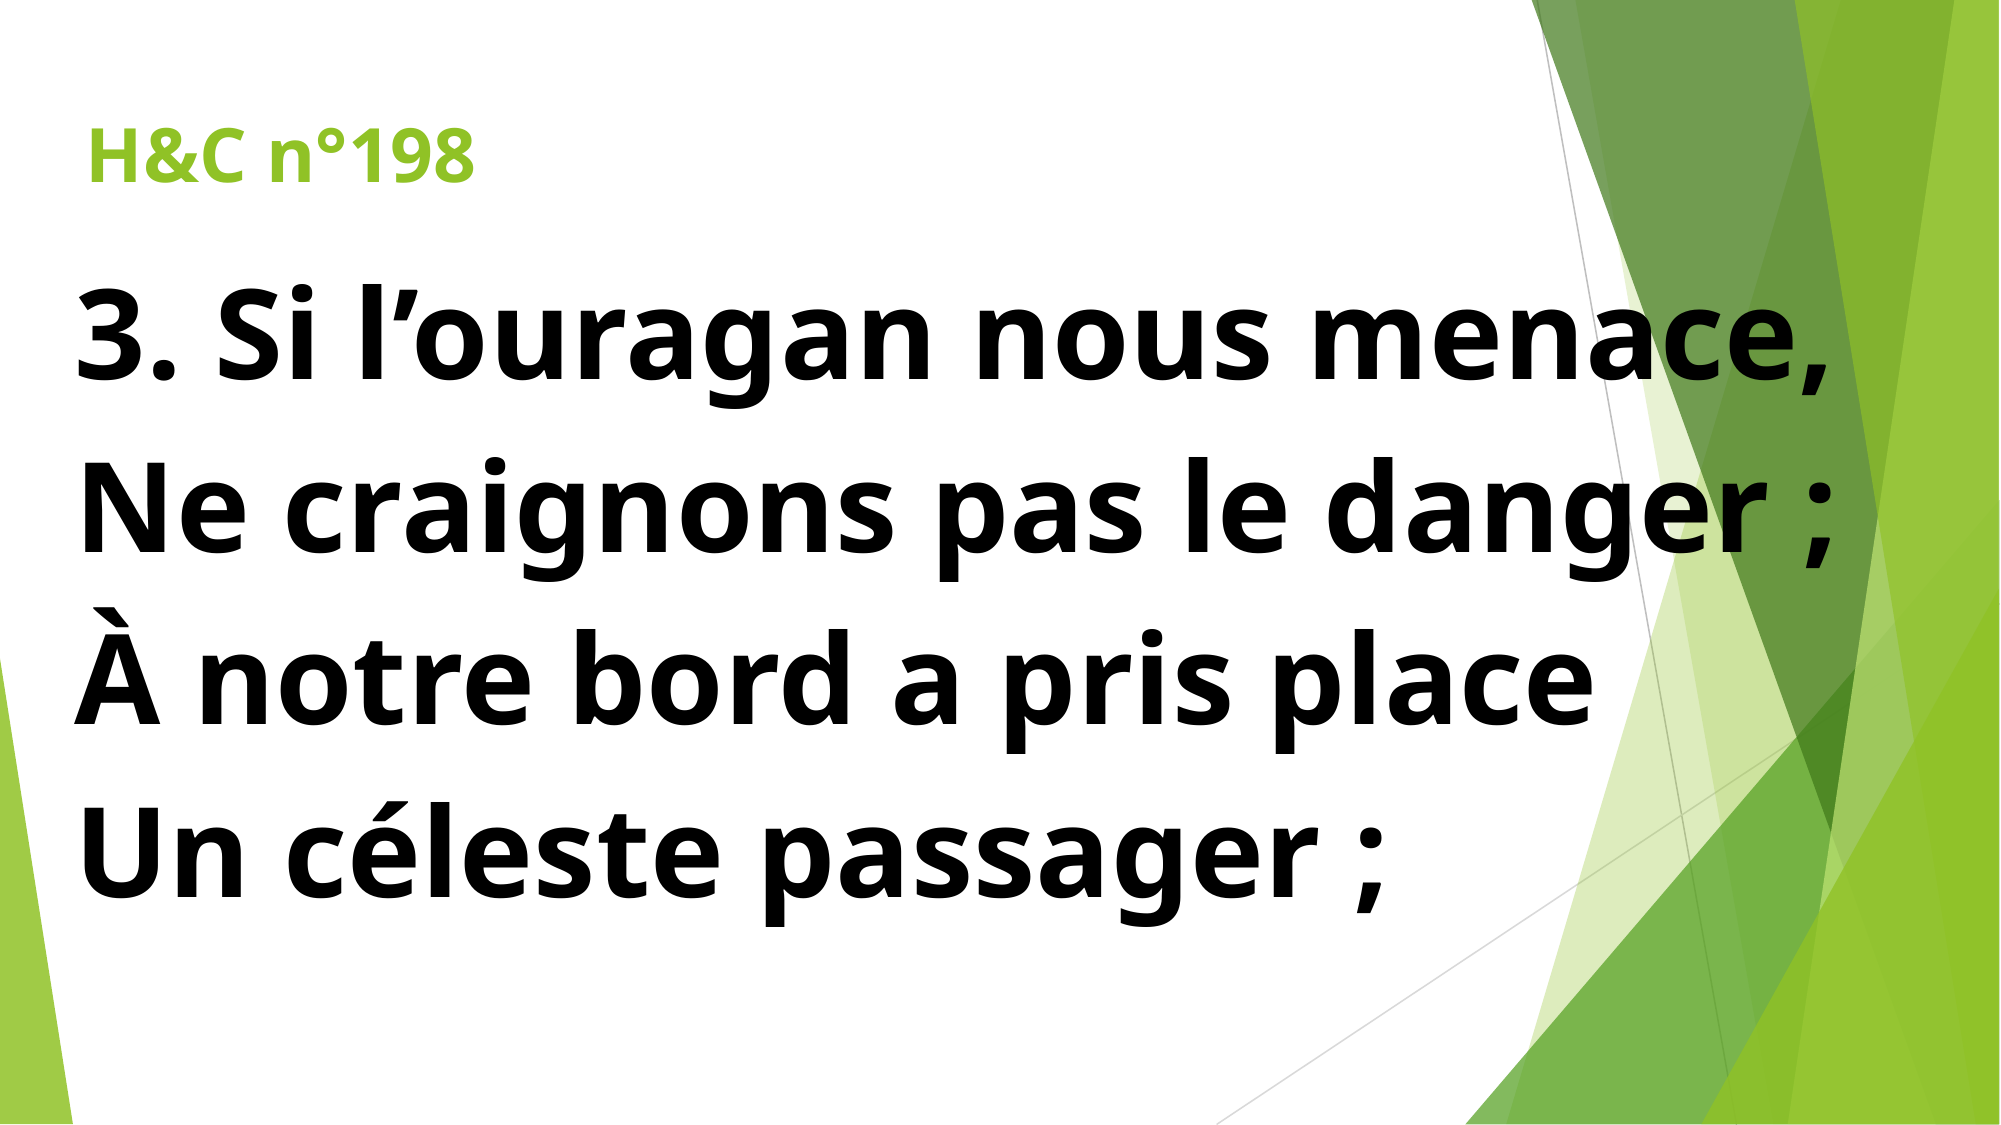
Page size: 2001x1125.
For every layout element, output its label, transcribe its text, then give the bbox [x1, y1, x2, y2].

text_box 3. Si l’ouragan nous menace, Ne craignons pas le danger ; À notre bord a pris place Un céleste passager ; [59, 224, 1949, 1063]
text_box H&C n°198 [70, 99, 1522, 224]
